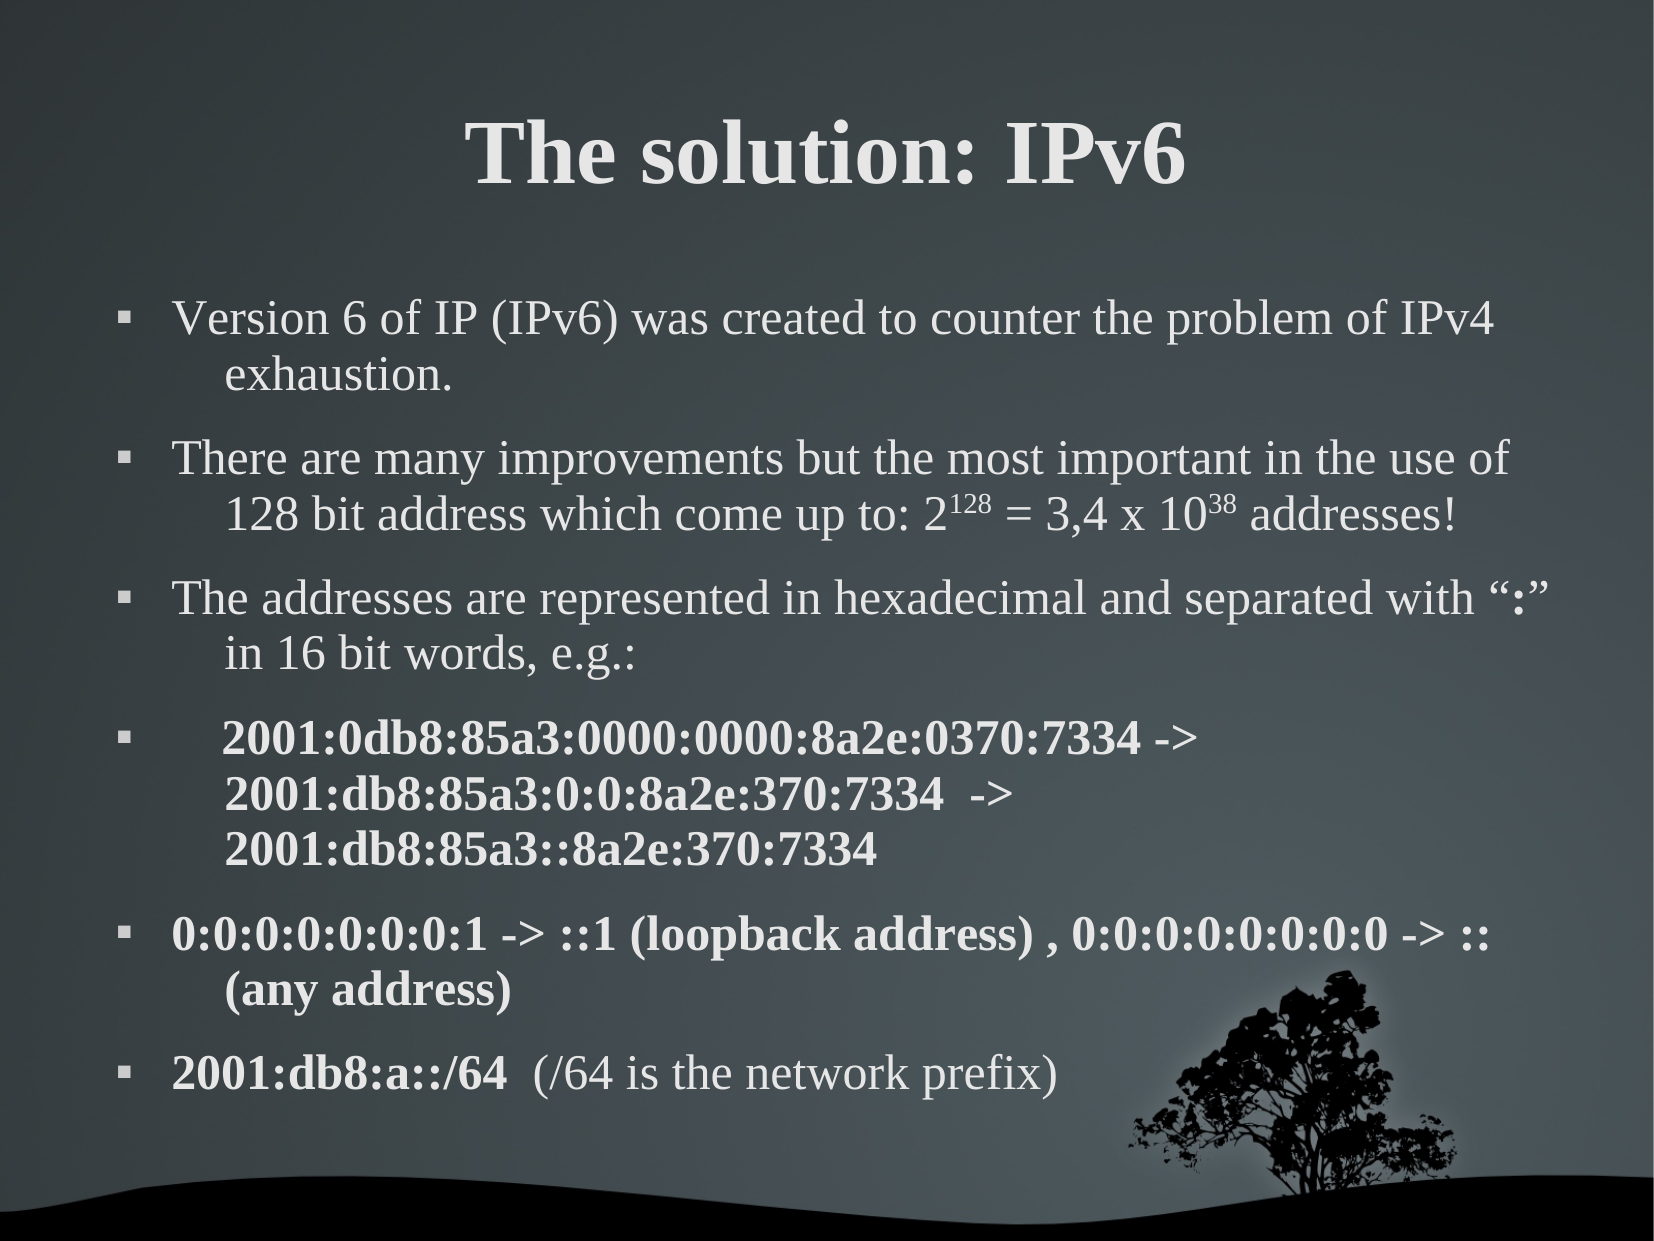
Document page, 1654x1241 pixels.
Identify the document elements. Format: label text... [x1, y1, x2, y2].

picture [0, 0, 1654, 1241]
title The solution: IPv6 [82, 49, 1571, 257]
list Version 6 of IP (IPv6) was created to counter the problem of IPv4 exhaustion. There are many improvements but the most important in the use of 128 bit address which come up to: 2128 = 3,4 x 1038 addresses! The addresses are represented in hexadecimal and separated with “:” in 16 bit words, e.g.: 2001:0db8:85a3:0000:0000:8a2e:0370:7334 -> 2001:db8:85a3:0:0:8a2e:370:7334 -> 2001:db8:85a3::8a2e:370:7334 0:0:0:0:0:0:0:1 -> ::1 (loopback address) , 0:0:0:0:0:0:0:0 -> :: (any address) 2001:db8:a::/64 (/64 is the network prefix) [82, 290, 1571, 1157]
